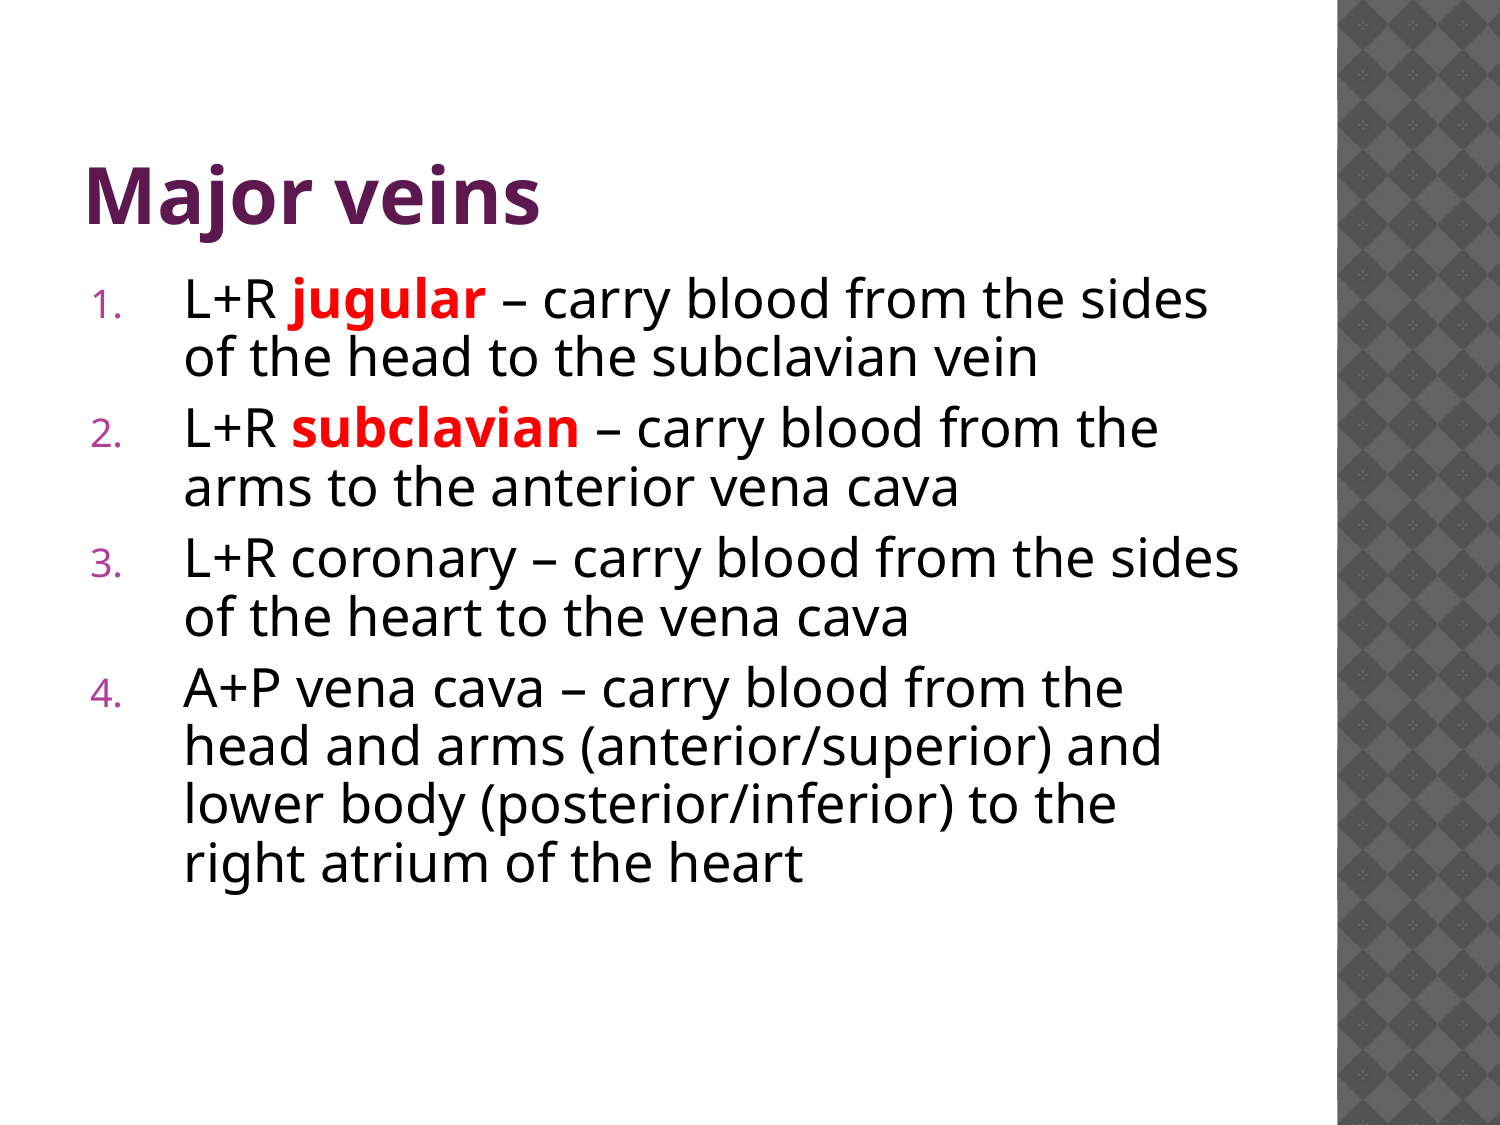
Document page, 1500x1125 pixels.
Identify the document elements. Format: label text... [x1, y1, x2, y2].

title Major veins [75, 52, 1263, 240]
picture [1337, 0, 1500, 1125]
list L+R jugular – carry blood from the sides of the head to the subclavian vein L+R subclavian – carry blood from the arms to the anterior vena cava L+R coronary – carry blood from the sides of the heart to the vena cava A+P vena cava – carry blood from the head and arms (anterior/superior) and lower body (posterior/inferior) to the right atrium of the heart [75, 264, 1263, 1060]
